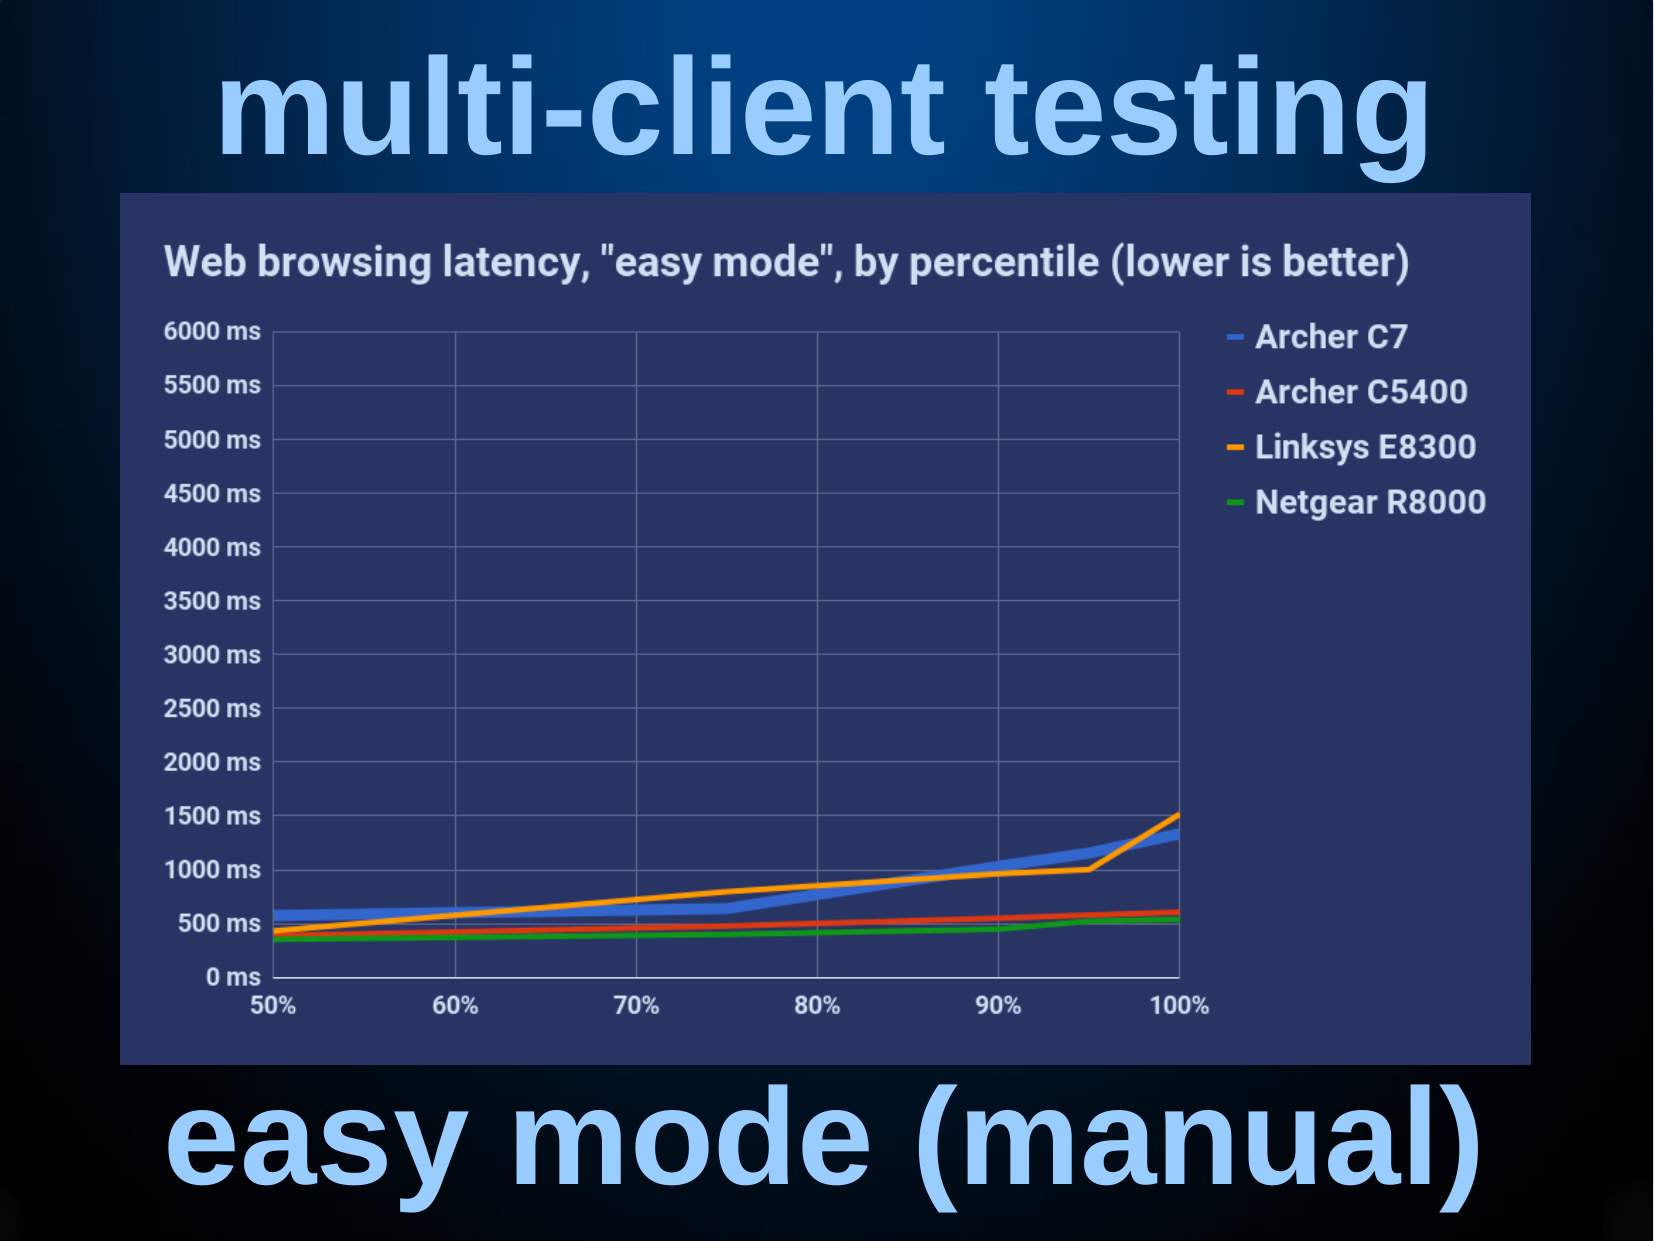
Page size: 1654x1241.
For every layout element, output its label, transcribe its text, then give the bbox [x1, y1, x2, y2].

picture [0, 0, 1654, 1241]
title easy mode (manual) [0, 1033, 1651, 1241]
title multi-client testing [0, 2, 1651, 211]
